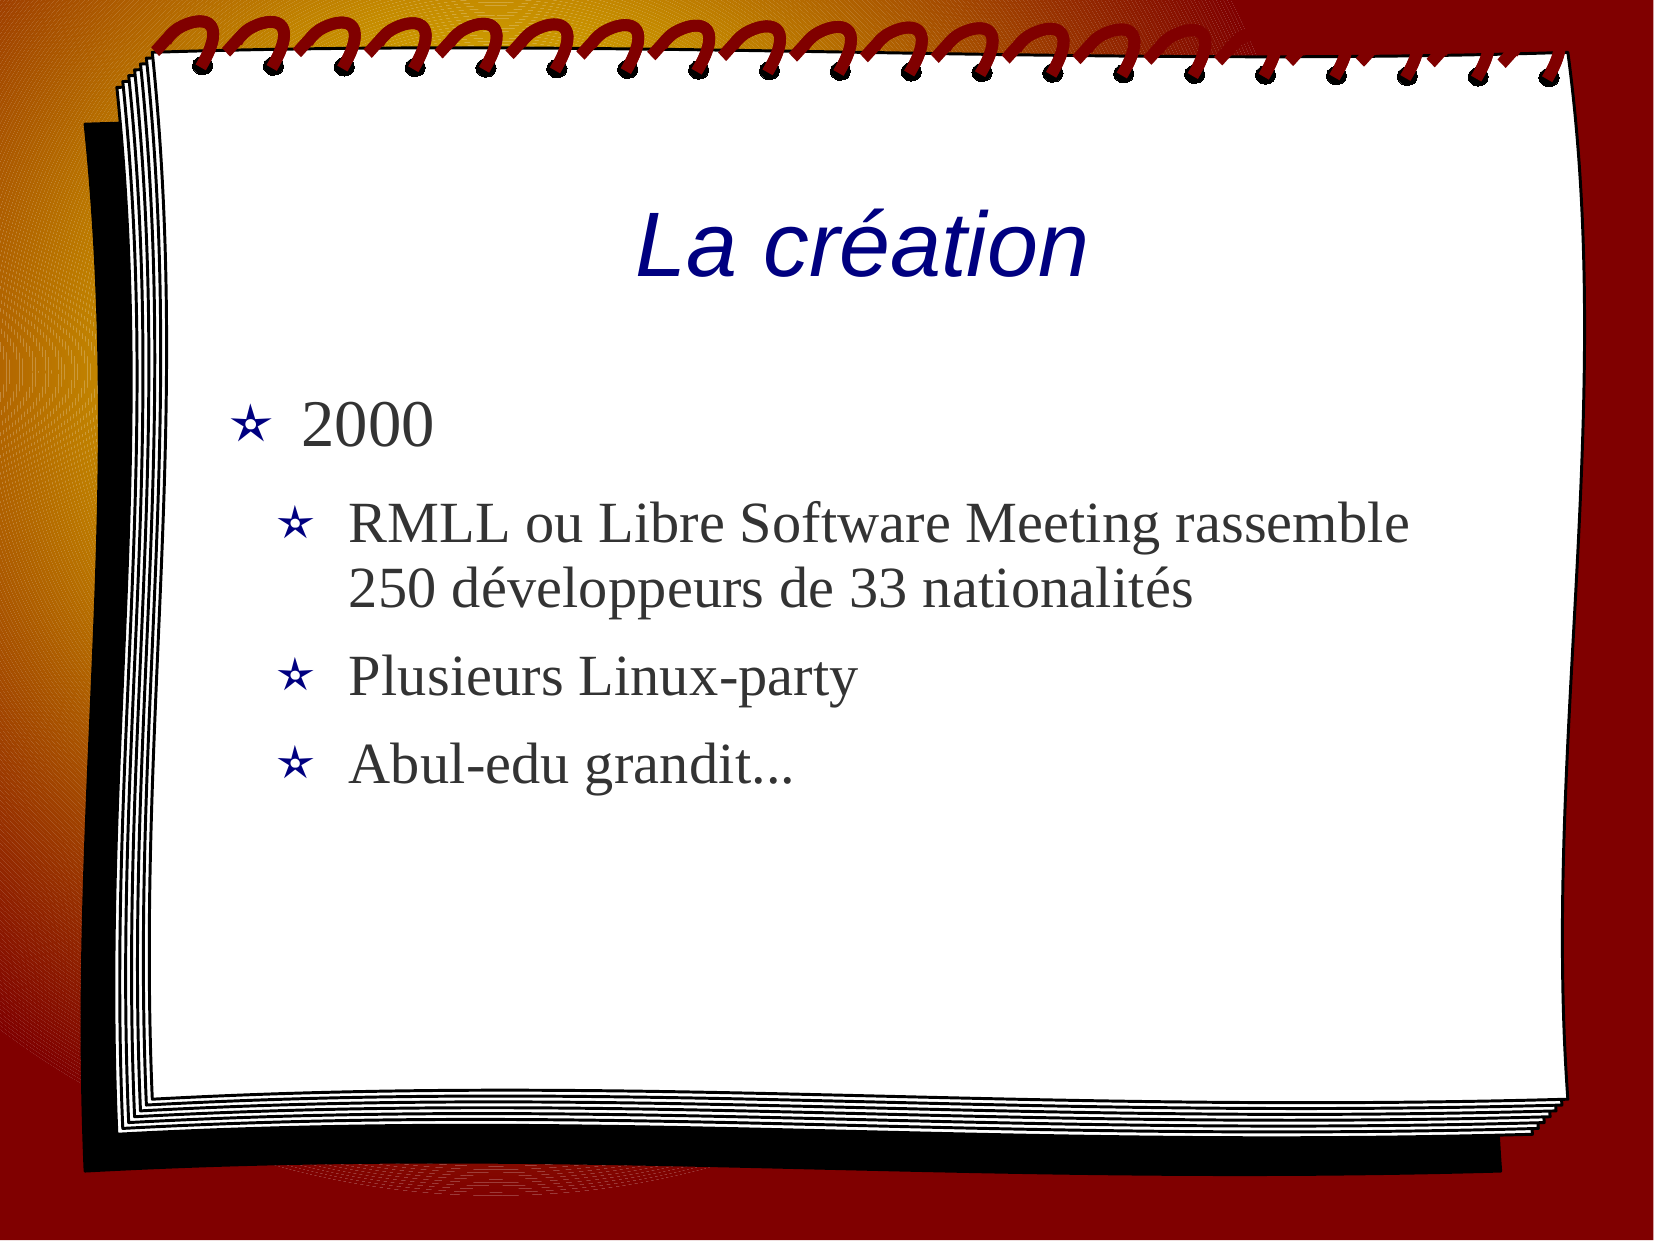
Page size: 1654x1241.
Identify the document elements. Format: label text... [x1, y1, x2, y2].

title La création [215, 143, 1511, 346]
list 2000 RMLL ou Libre Software Meeting rassemble 250 développeurs de 33 nationalités Plusieurs Linux-party Abul-edu grandit... [218, 387, 1511, 1057]
